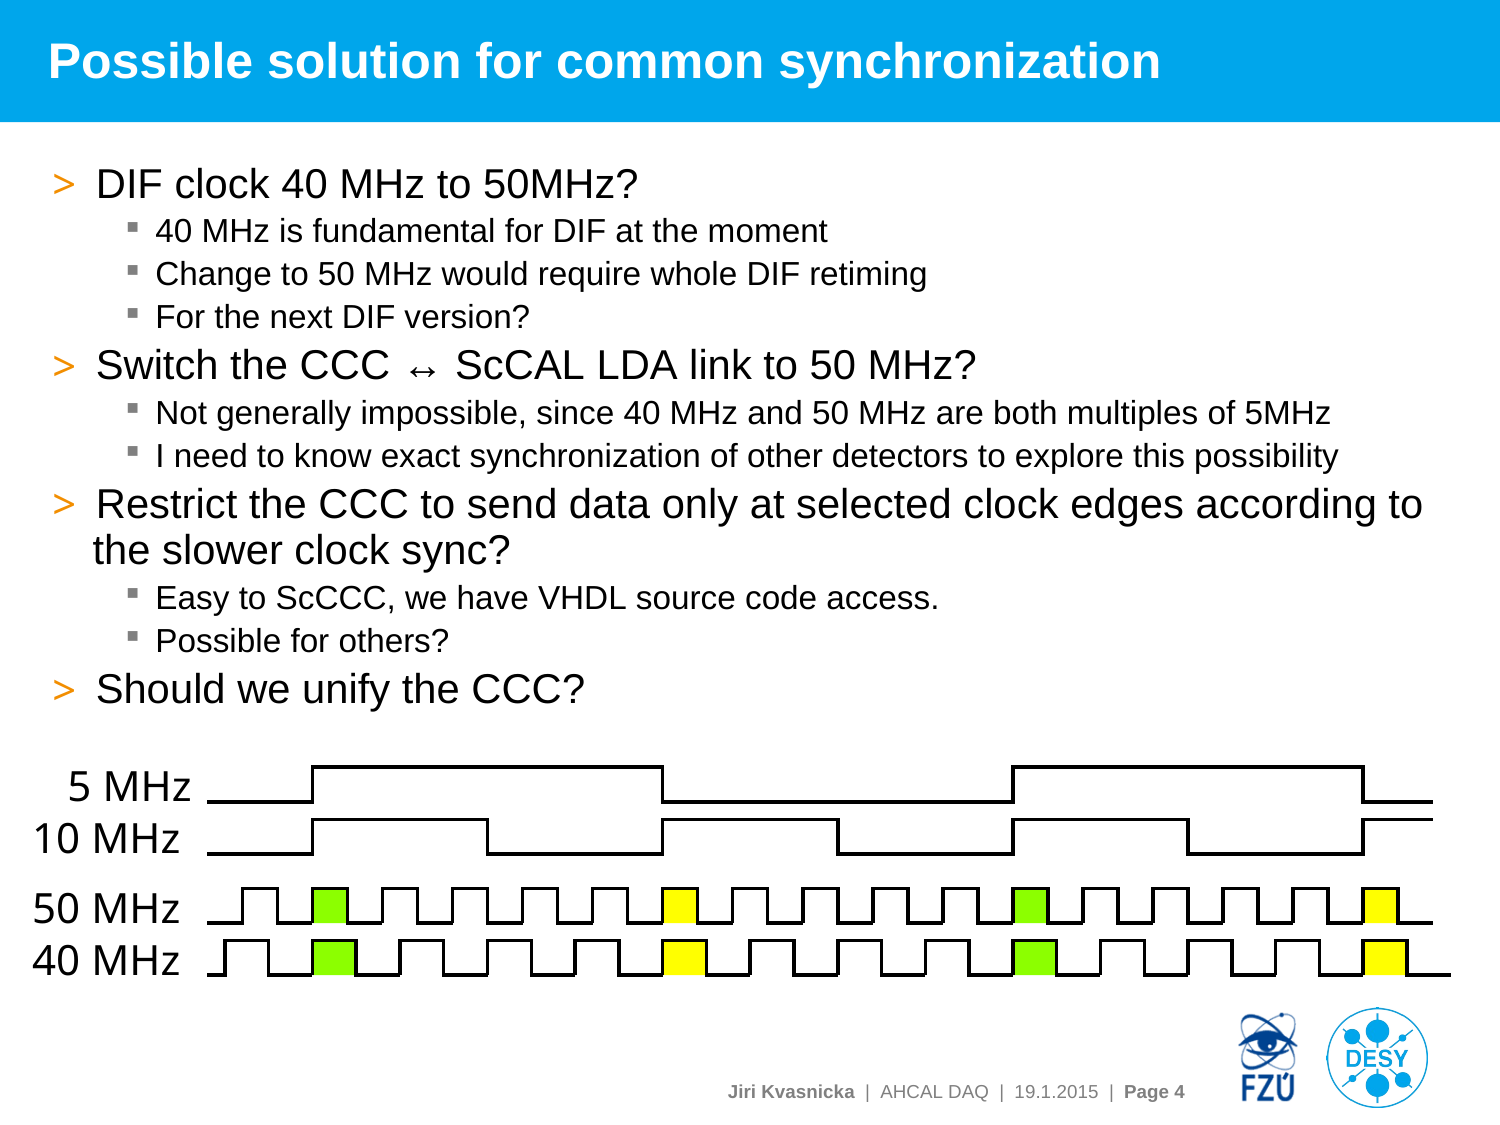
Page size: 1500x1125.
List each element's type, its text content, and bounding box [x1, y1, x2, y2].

picture [1326, 1007, 1428, 1108]
list DIF clock 40 MHz to 50MHz? 40 MHz is fundamental for DIF at the moment Change to 50 MHz would require whole DIF retiming For the next DIF version? Switch the CCC ↔ ScCAL LDA link to 50 MHz? Not generally impossible, since 40 MHz and 50 MHz are both multiples of 5MHz I need to know exact synchronization of other detectors to explore this possibility Restrict the CCC to send data only at selected clock edges according to the slower clock sync? Easy to ScCCC, we have VHDL source code access. Possible for others? Should we unify the CCC? [46, 160, 1444, 746]
title Possible solution for common synchronization [47, 16, 1446, 107]
picture [15, 746, 1471, 997]
picture [1215, 1004, 1321, 1110]
